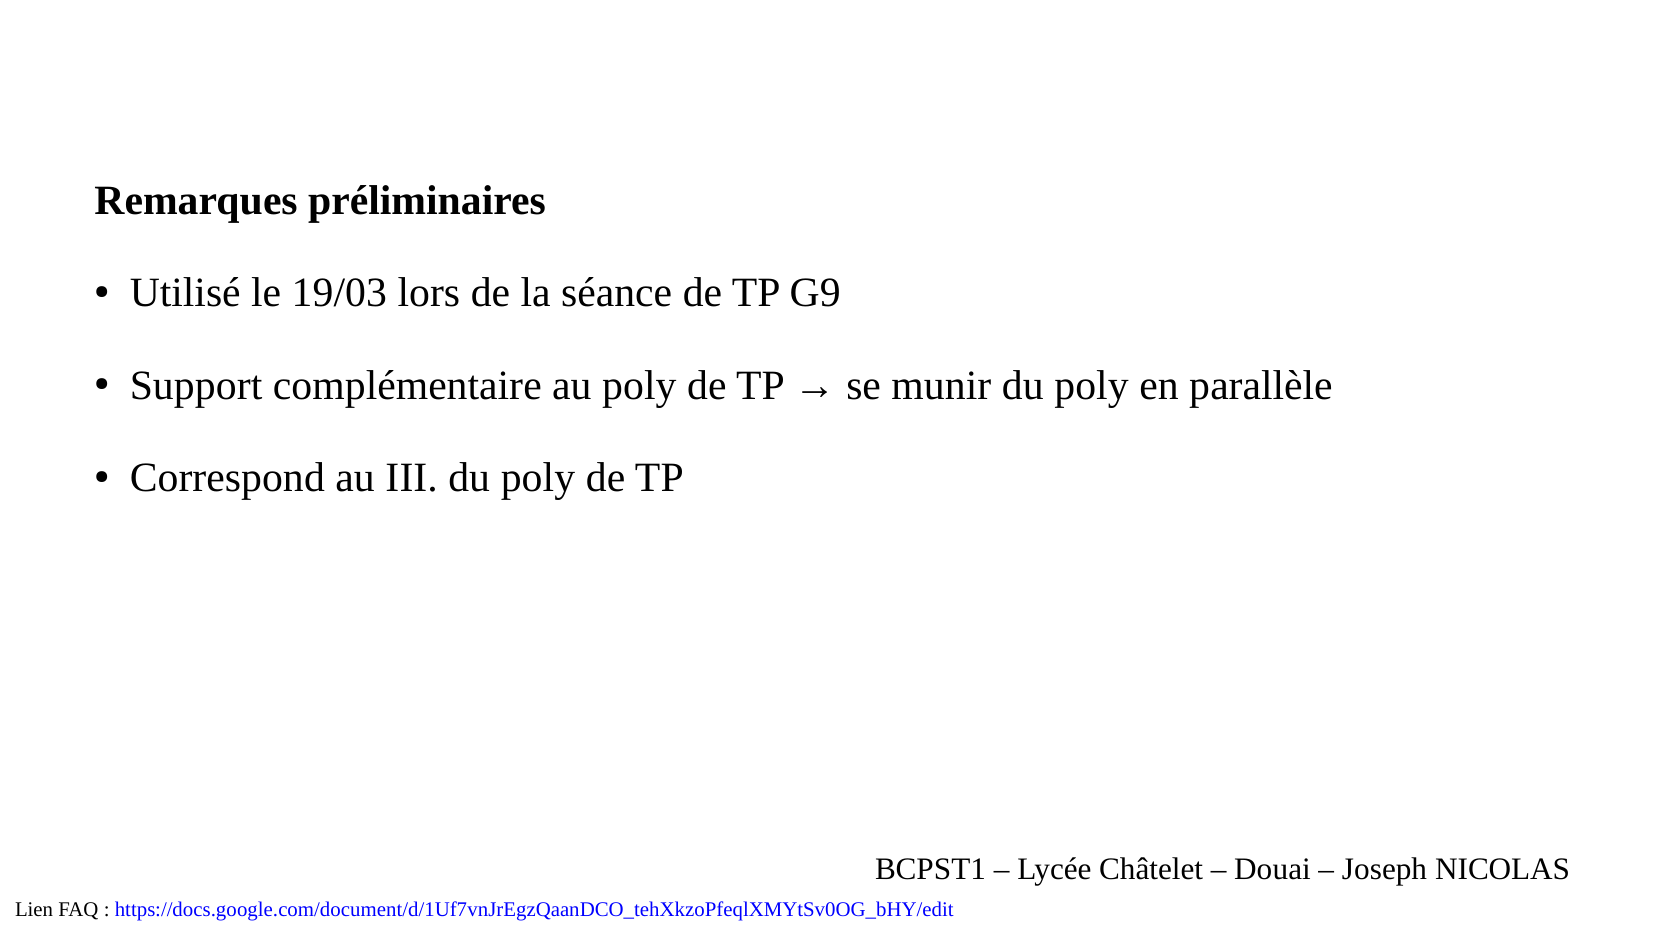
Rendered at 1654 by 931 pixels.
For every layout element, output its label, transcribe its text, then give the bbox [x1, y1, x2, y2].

text_box Lien FAQ : https://docs.google.com/document/d/1Uf7vnJrEgzQaanDCO_tehXkzoPfeqlXMYtSv0OG_bHY/edit [0, 897, 993, 931]
text_box Remarques préliminaires Utilisé le 19/03 lors de la séance de TP G9 Support complémentaire au poly de TP → se munir du poly en parallèle Correspond au III. du poly de TP [94, 177, 1619, 579]
text_box BCPST1 – Lycée Châtelet – Douai – Joseph NICOLAS [637, 832, 1571, 905]
